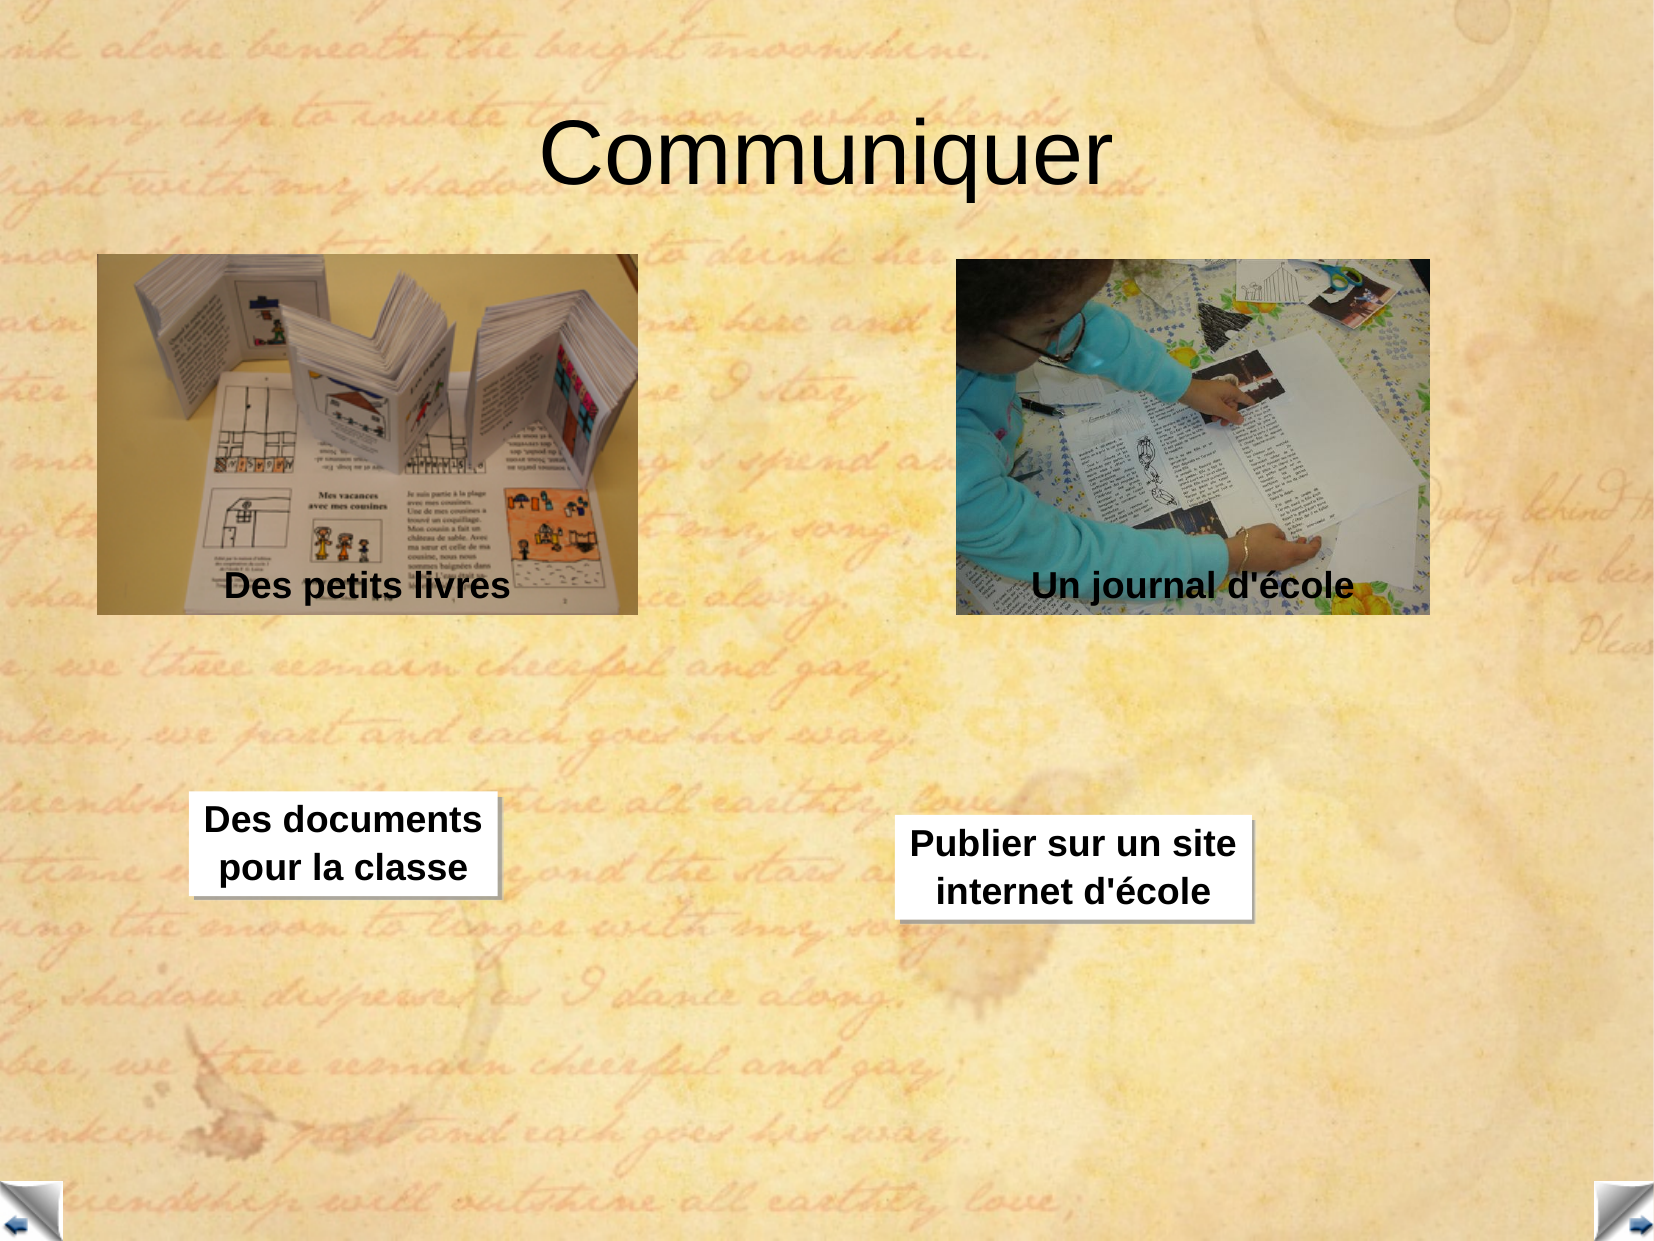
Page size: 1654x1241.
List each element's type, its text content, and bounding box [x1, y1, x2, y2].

title Communiquer [82, 49, 1571, 257]
text_box Publier sur un site internet d'école [894, 814, 1252, 920]
picture [0, 0, 1654, 1241]
text_box Des documents pour la classe [188, 791, 498, 897]
